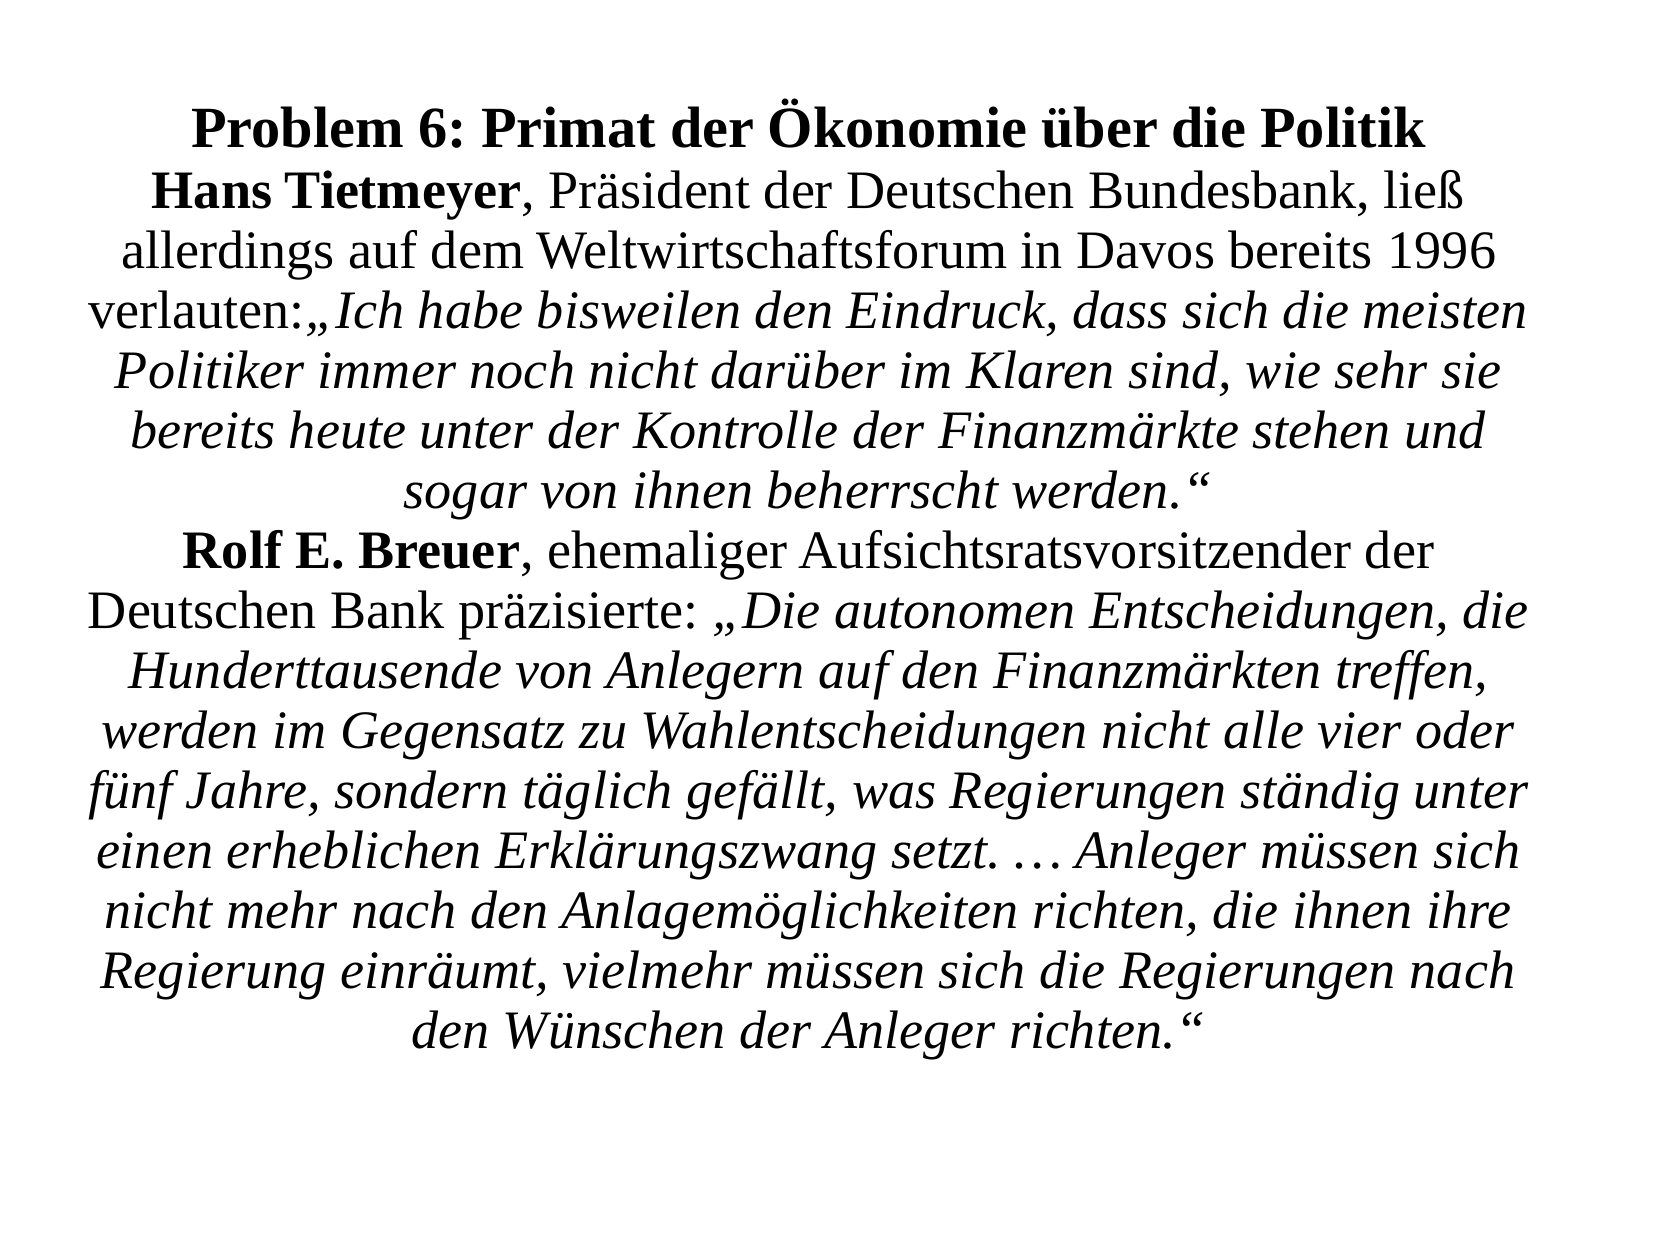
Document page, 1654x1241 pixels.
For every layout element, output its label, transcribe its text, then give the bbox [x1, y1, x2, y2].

text_box Problem 6: Primat der Ökonomie über die Politik Hans Tietmeyer, Präsident der Deutschen Bundesbank, ließ allerdings auf dem Weltwirtschaftsforum in Davos bereits 1996 verlauten:„Ich habe bisweilen den Eindruck, dass sich die meisten Politiker immer noch nicht darüber im Klaren sind, wie sehr sie bereits heute unter der Kontrolle der Finanzmärkte stehen und sogar von ihnen beherrscht werden.“ Rolf E. Breuer, ehemaliger Aufsichtsratsvorsitzender der Deutschen Bank präzisierte: „Die autonomen Entscheidungen, die Hunderttausende von Anlegern auf den Finanzmärkten treffen, werden im Gegensatz zu Wahlentscheidungen nicht alle vier oder fünf Jahre, sondern täglich gefällt, was Regierungen ständig unter einen erheblichen Erklärungszwang setzt. … Anleger müssen sich nicht mehr nach den Anlagemöglichkeiten richten, die ihnen ihre Regierung einräumt, vielmehr müssen sich die Regierungen nach den Wünschen der Anleger richten.“ [73, 88, 1581, 1068]
